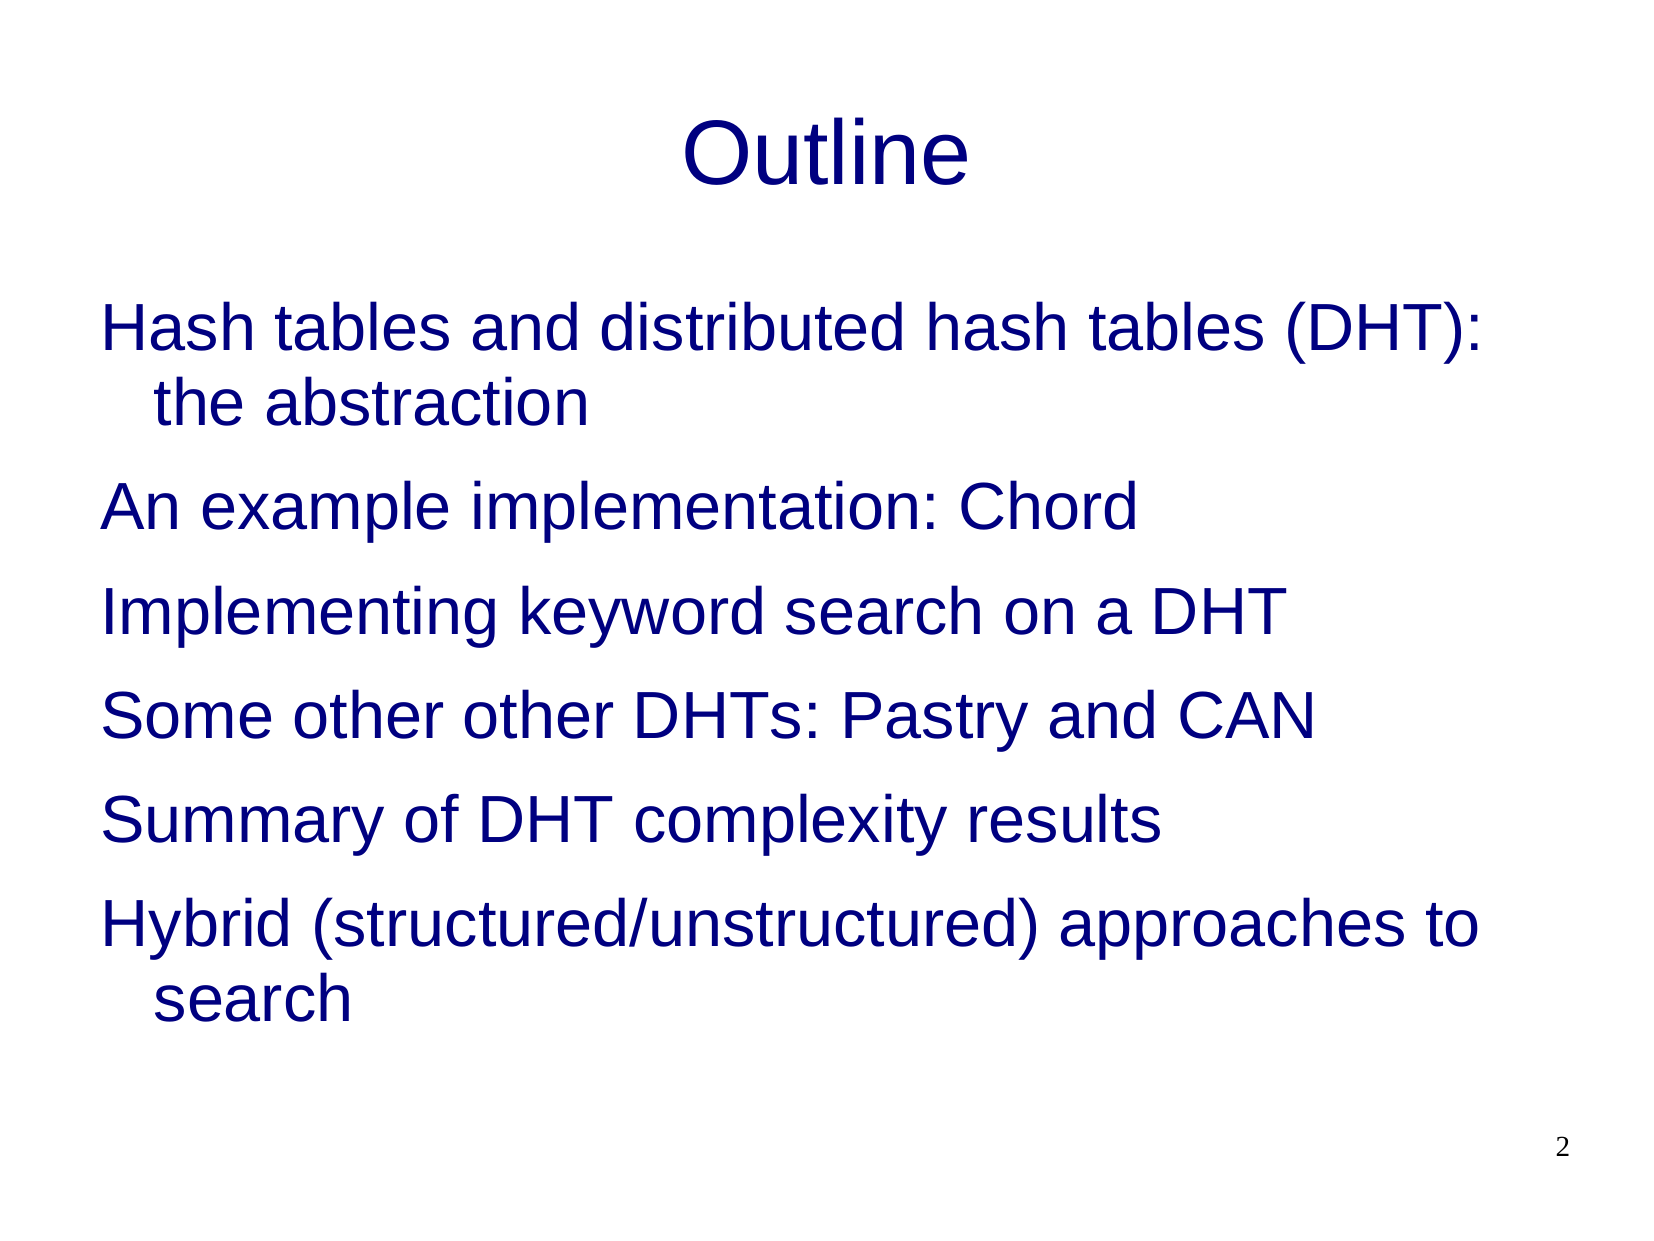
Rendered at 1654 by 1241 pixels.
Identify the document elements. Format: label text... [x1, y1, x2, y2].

list Hash tables and distributed hash tables (DHT): the abstraction An example implementation: Chord Implementing keyword search on a DHT Some other other DHTs: Pastry and CAN Summary of DHT complexity results Hybrid (structured/unstructured) approaches to search [82, 290, 1571, 1109]
title Outline [82, 49, 1571, 257]
